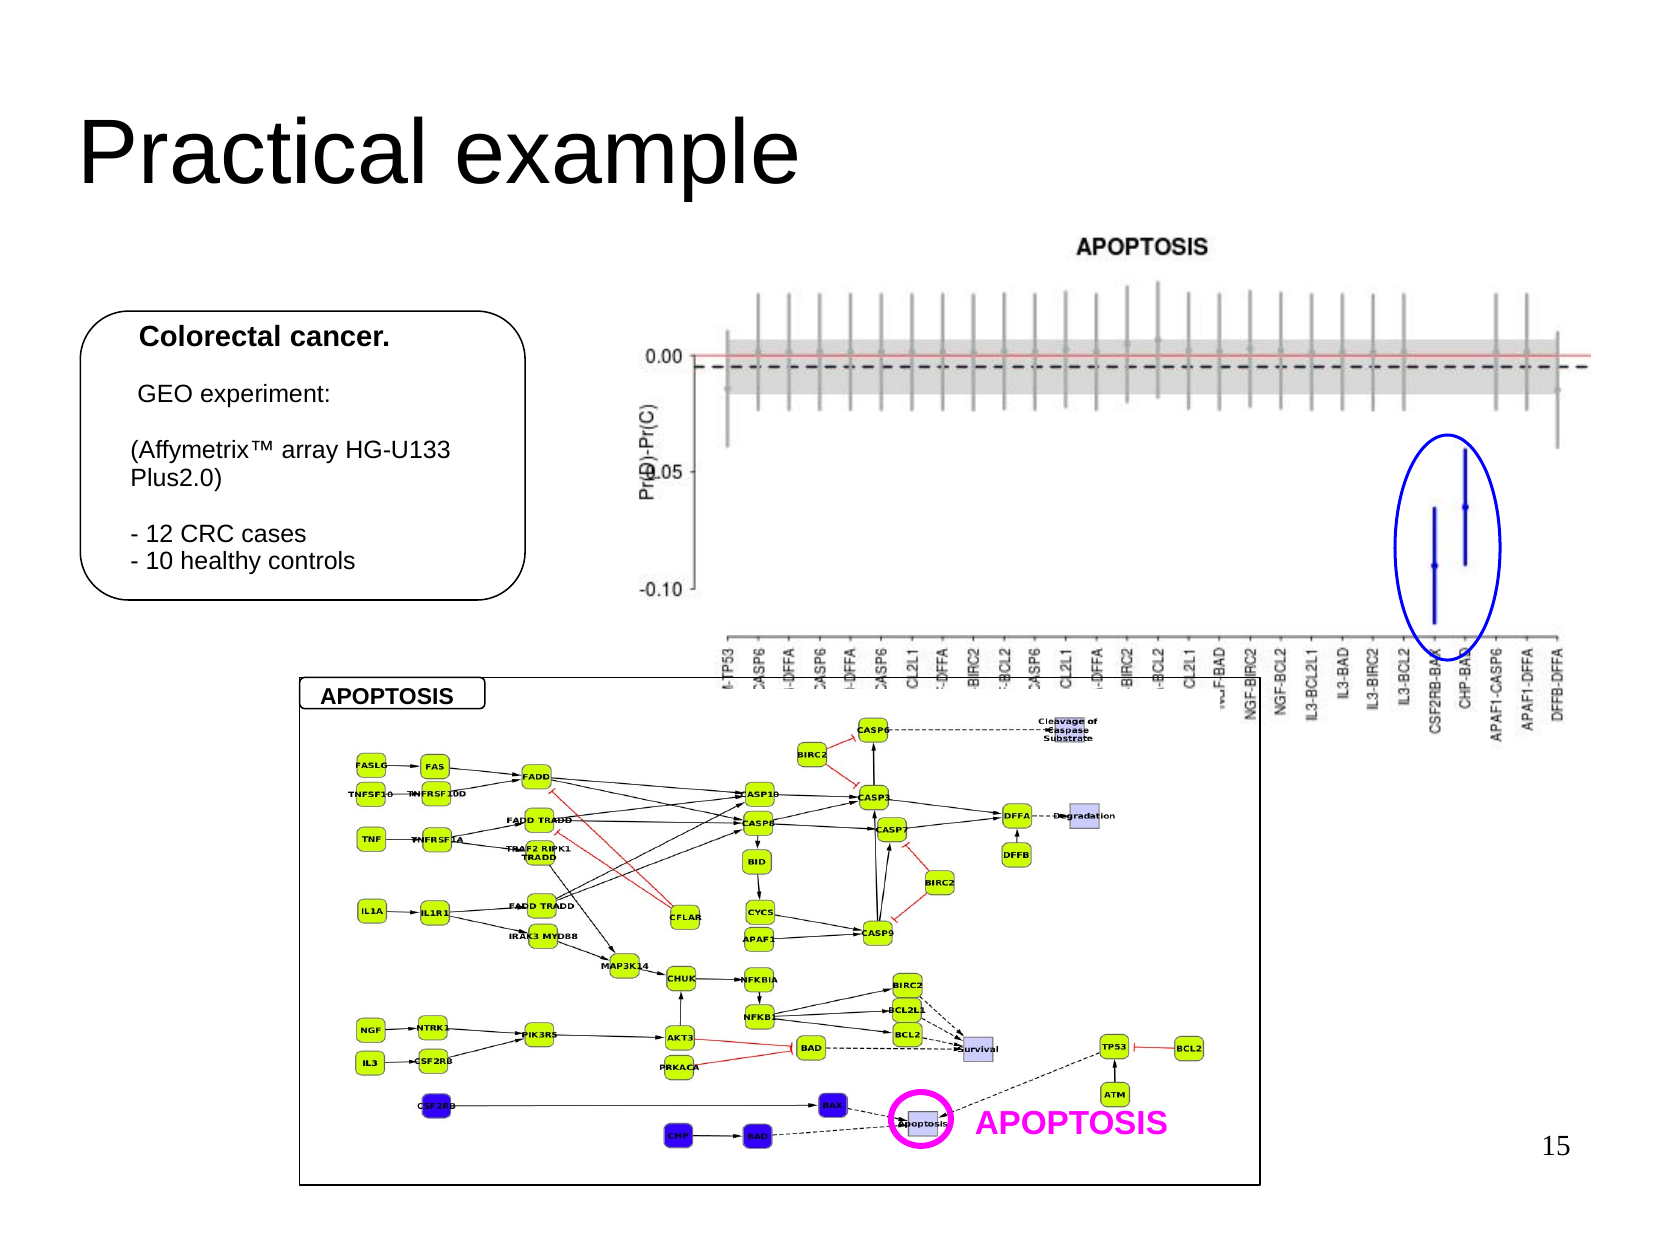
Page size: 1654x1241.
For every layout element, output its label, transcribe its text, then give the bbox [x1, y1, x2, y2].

picture [330, 678, 1259, 1174]
text_box Practical example [60, 90, 1576, 214]
text_box Colorectal cancer. GEO experiment: (Affymetrix™ array HG-U133 Plus2.0) - 12 CRC cases - 10 healthy controls [80, 311, 526, 601]
text_box APOPTOSIS [270, 675, 496, 709]
text_box APOPTOSIS [960, 1097, 1231, 1150]
picture [627, 224, 1591, 975]
